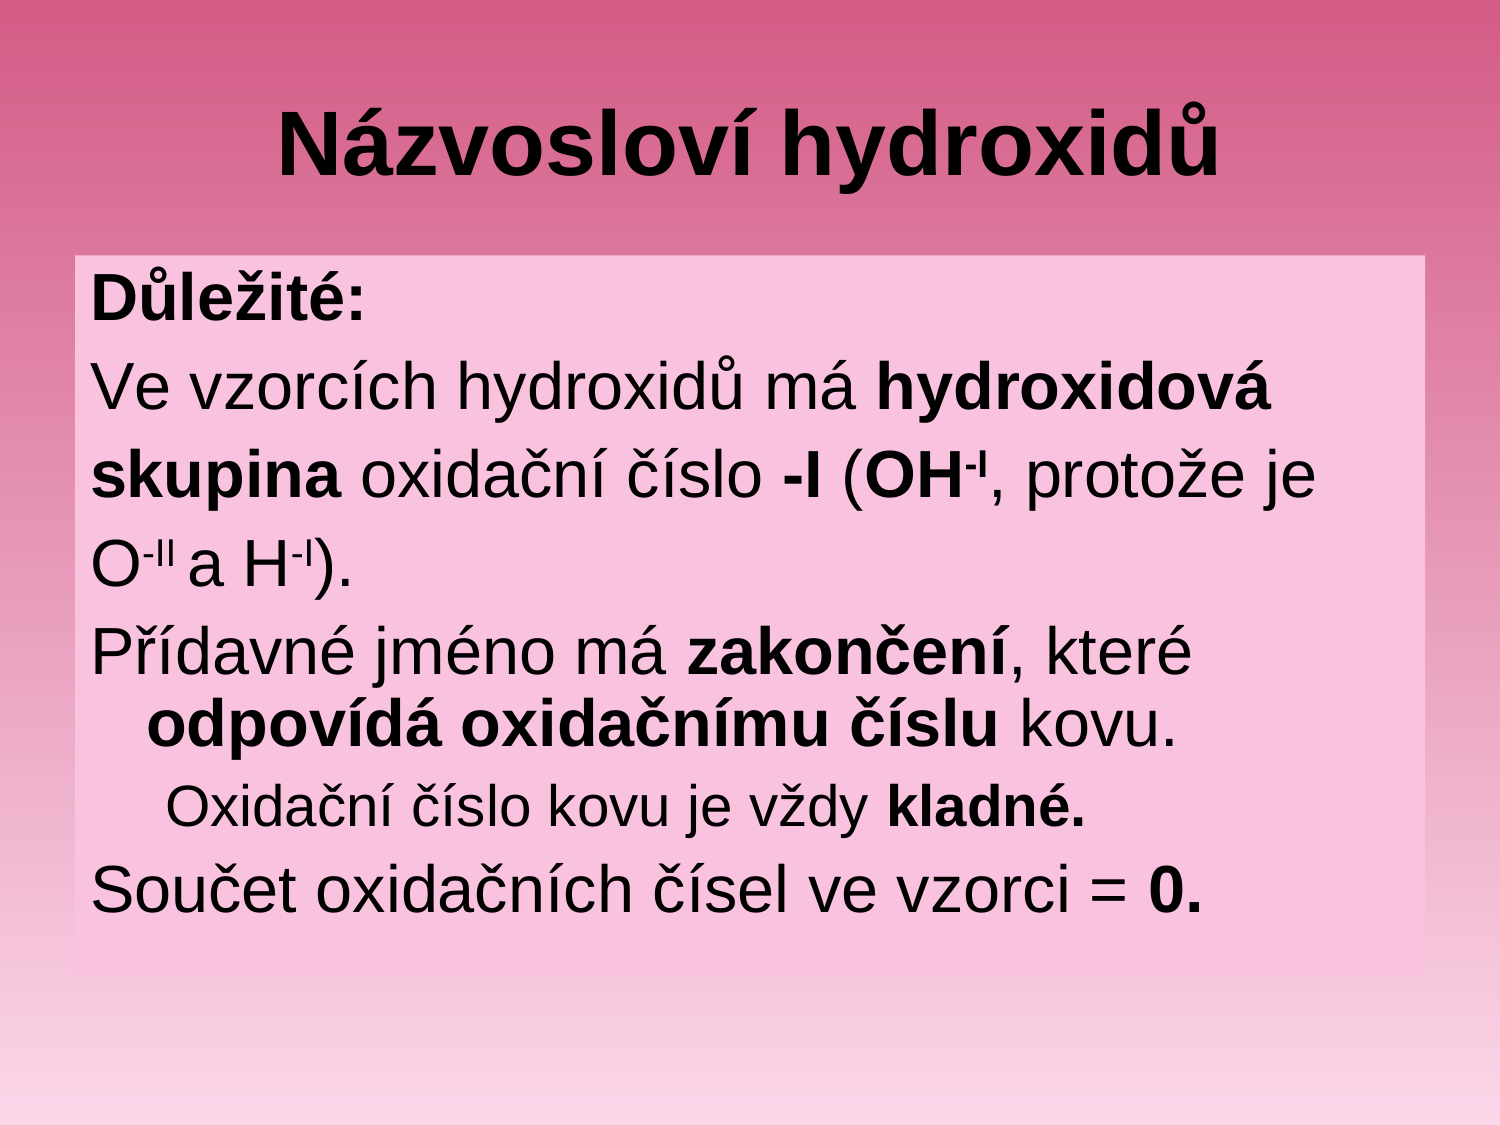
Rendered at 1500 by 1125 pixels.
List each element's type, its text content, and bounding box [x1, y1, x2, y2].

list Důležité: Ve vzorcích hydroxidů má hydroxidová skupina oxidační číslo -I (OH-I, protože je O-II a H-I). Přídavné jméno má zakončení, které odpovídá oxidačnímu číslu kovu. Oxidační číslo kovu je vždy kladné. Součet oxidačních čísel ve vzorci = 0. [75, 255, 1426, 977]
title Názvosloví hydroxidů [75, 45, 1426, 233]
